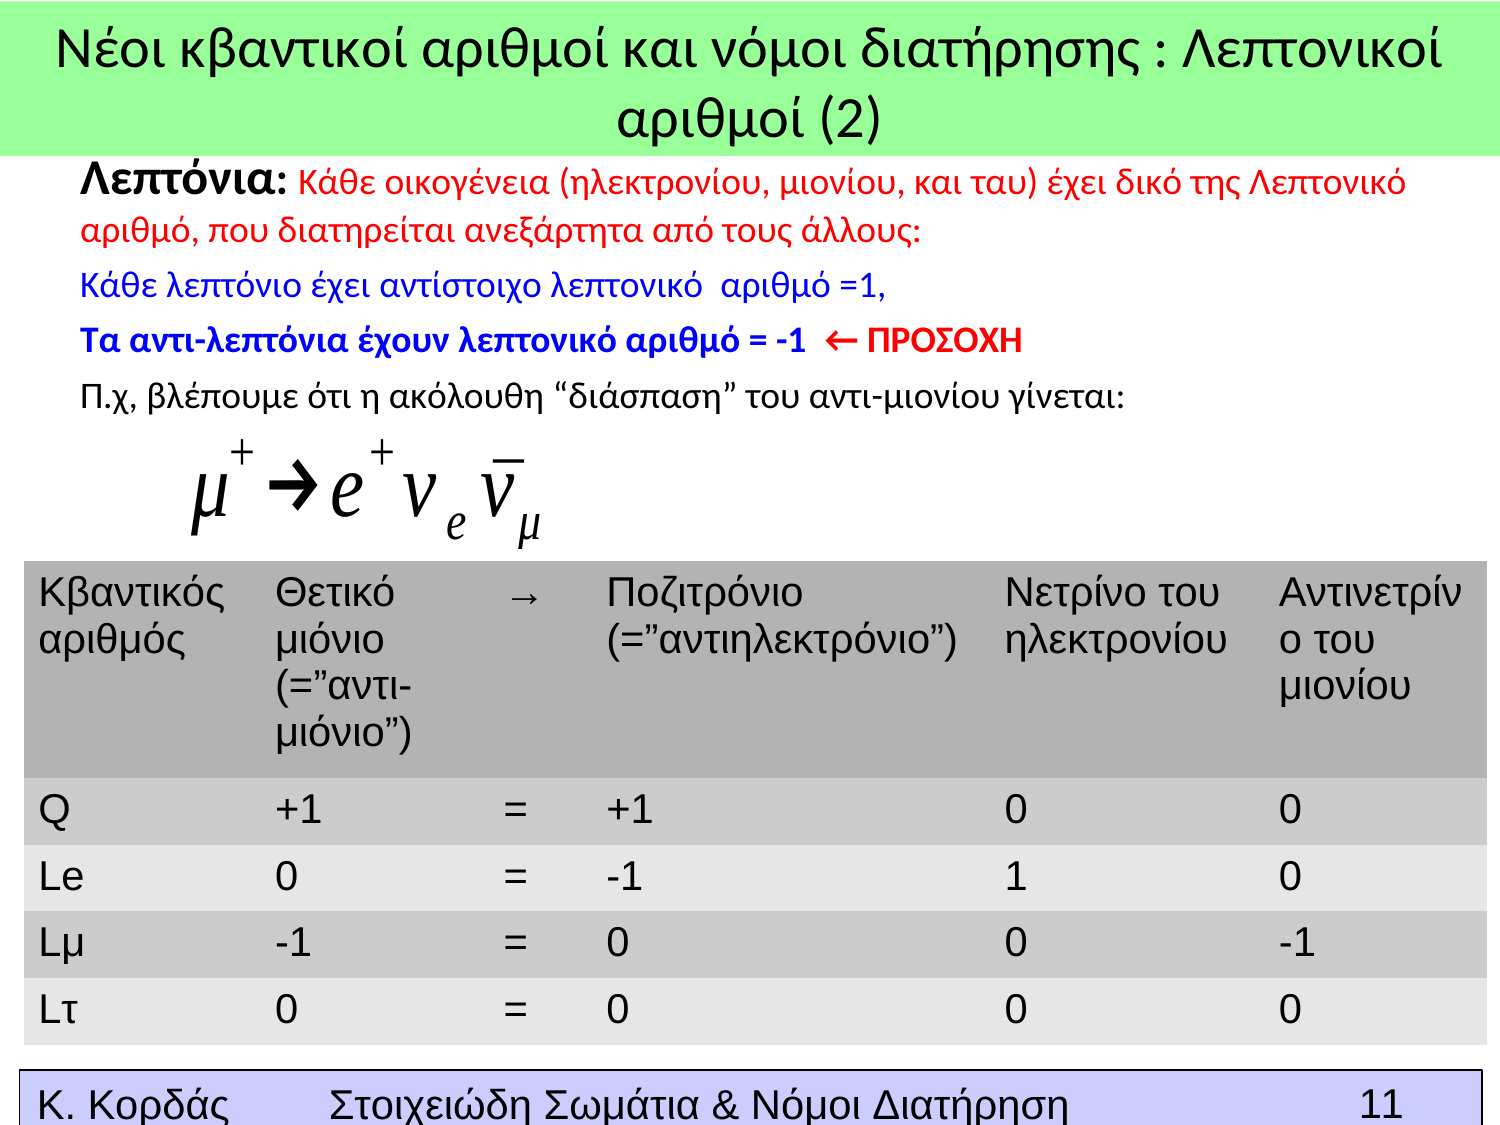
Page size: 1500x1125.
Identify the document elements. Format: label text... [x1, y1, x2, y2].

table_cell = [489, 778, 591, 845]
table_cell 0 [591, 911, 990, 978]
table_cell = [489, 911, 591, 978]
chart [167, 419, 563, 549]
table_cell 0 [591, 978, 990, 1045]
table_cell 1 [990, 845, 1264, 911]
table_header Θετικό μιόνιο (=”αντι-μιόνιο”) [260, 561, 489, 778]
table_cell +1 [260, 778, 489, 845]
table_cell = [489, 845, 591, 911]
table_header → [489, 561, 591, 778]
table_cell Lμ [24, 911, 260, 978]
table_cell 0 [990, 978, 1264, 1045]
table_cell Le [24, 845, 260, 911]
table_cell = [489, 978, 591, 1045]
table_header Αντινετρίνο του μιονίου [1264, 561, 1487, 778]
table_cell Q [24, 778, 260, 845]
table_cell -1 [591, 845, 990, 911]
table_cell 0 [1264, 845, 1487, 911]
text_box Νέοι κβαντικοί αριθμοί και νόμοι διατήρησης : Λεπτονικοί αριθμοί (2) [0, 1, 1500, 156]
table_header Κβαντικός αριθμός [24, 561, 260, 778]
table_cell 0 [1264, 978, 1487, 1045]
table_cell Lτ [24, 978, 260, 1045]
table_header Νετρίνο του ηλεκτρονίου [990, 561, 1264, 778]
table_cell 0 [990, 778, 1264, 845]
table_cell 0 [990, 911, 1264, 978]
table_cell 0 [260, 978, 489, 1045]
table_header Ποζιτρόνιο (=”αντιηλεκτρόνιο”) [591, 561, 990, 778]
table_cell -1 [1264, 911, 1487, 978]
table_cell 0 [260, 845, 489, 911]
table_cell +1 [591, 778, 990, 845]
table_cell -1 [260, 911, 489, 978]
table_cell 0 [1264, 778, 1487, 845]
text_box Λεπτόνια: Κάθε οικογένεια (ηλεκτρονίου, μιονίου, και ταυ) έχει δικό της Λεπτονικό αριθμό, που διατηρείται ανεξάρτητα από τους άλλους: Κάθε λεπτόνιο έχει αντίστοιχο λεπτονικό αριθμό =1, Tα αντι-λεπτόνια έχουν λεπτονικό αριθμό = -1 ← ΠΡΟΣΟΧΗ Π.χ, βλέπουμε ότι η ακόλουθη “διάσπαση” του αντι-μιονίου γίνεται: [64, 137, 1489, 995]
